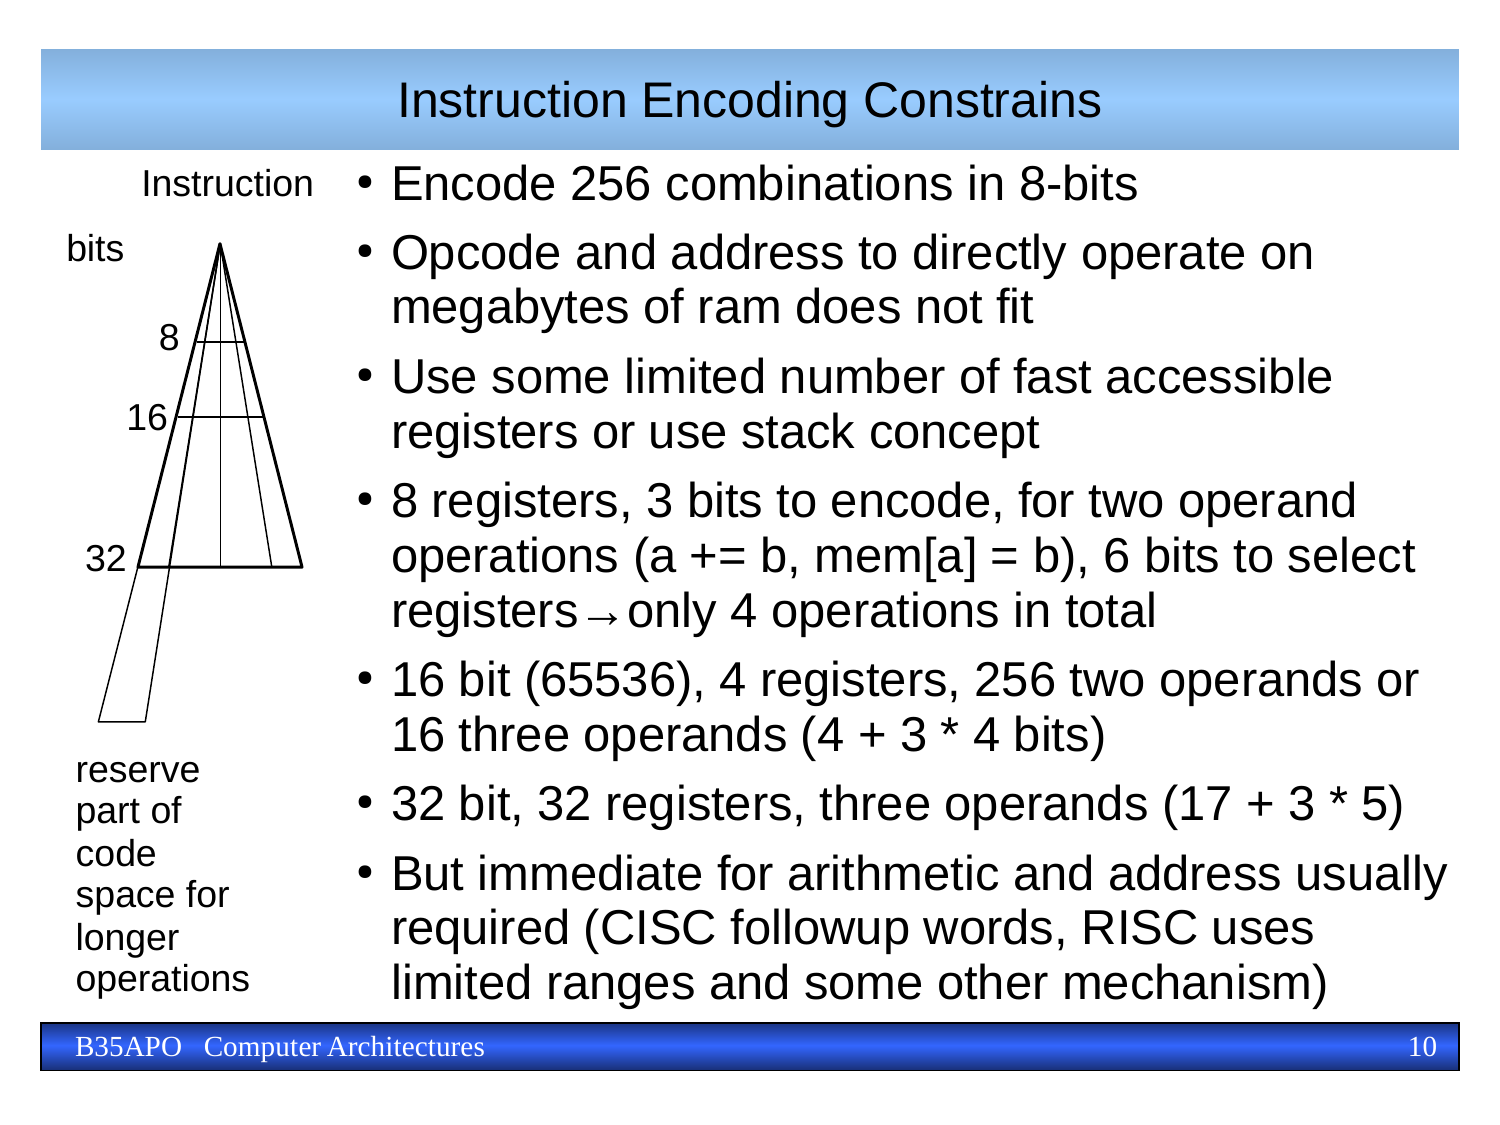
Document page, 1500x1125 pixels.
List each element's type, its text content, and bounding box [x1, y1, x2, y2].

text_box 32 [70, 529, 146, 591]
text_box reserve part of code space for longer operations [60, 740, 268, 1008]
text_box 16 [111, 389, 187, 451]
text_box Instruction [126, 154, 333, 221]
list Encode 256 combinations in 8-bits Opcode and address to directly operate on megabytes of ram does not fit Use some limited number of fast accessible registers or use stack concept 8 registers, 3 bits to encode, for two operand operations (a += b, mem[a] = b), 6 bits to select registers→only 4 operations in total 16 bit (65536), 4 registers, 256 two operands or 16 three operands (4 + 3 * 4 bits) 32 bit, 32 registers, three operands (17 + 3 * 5) But immediate for arithmetic and address usually required (CISC followup words, RISC uses limited ranges and some other mechanism) [356, 155, 1458, 1022]
title Instruction Encoding Constrains [41, 49, 1459, 150]
text_box bits [51, 220, 169, 286]
text_box 8 [144, 309, 196, 376]
